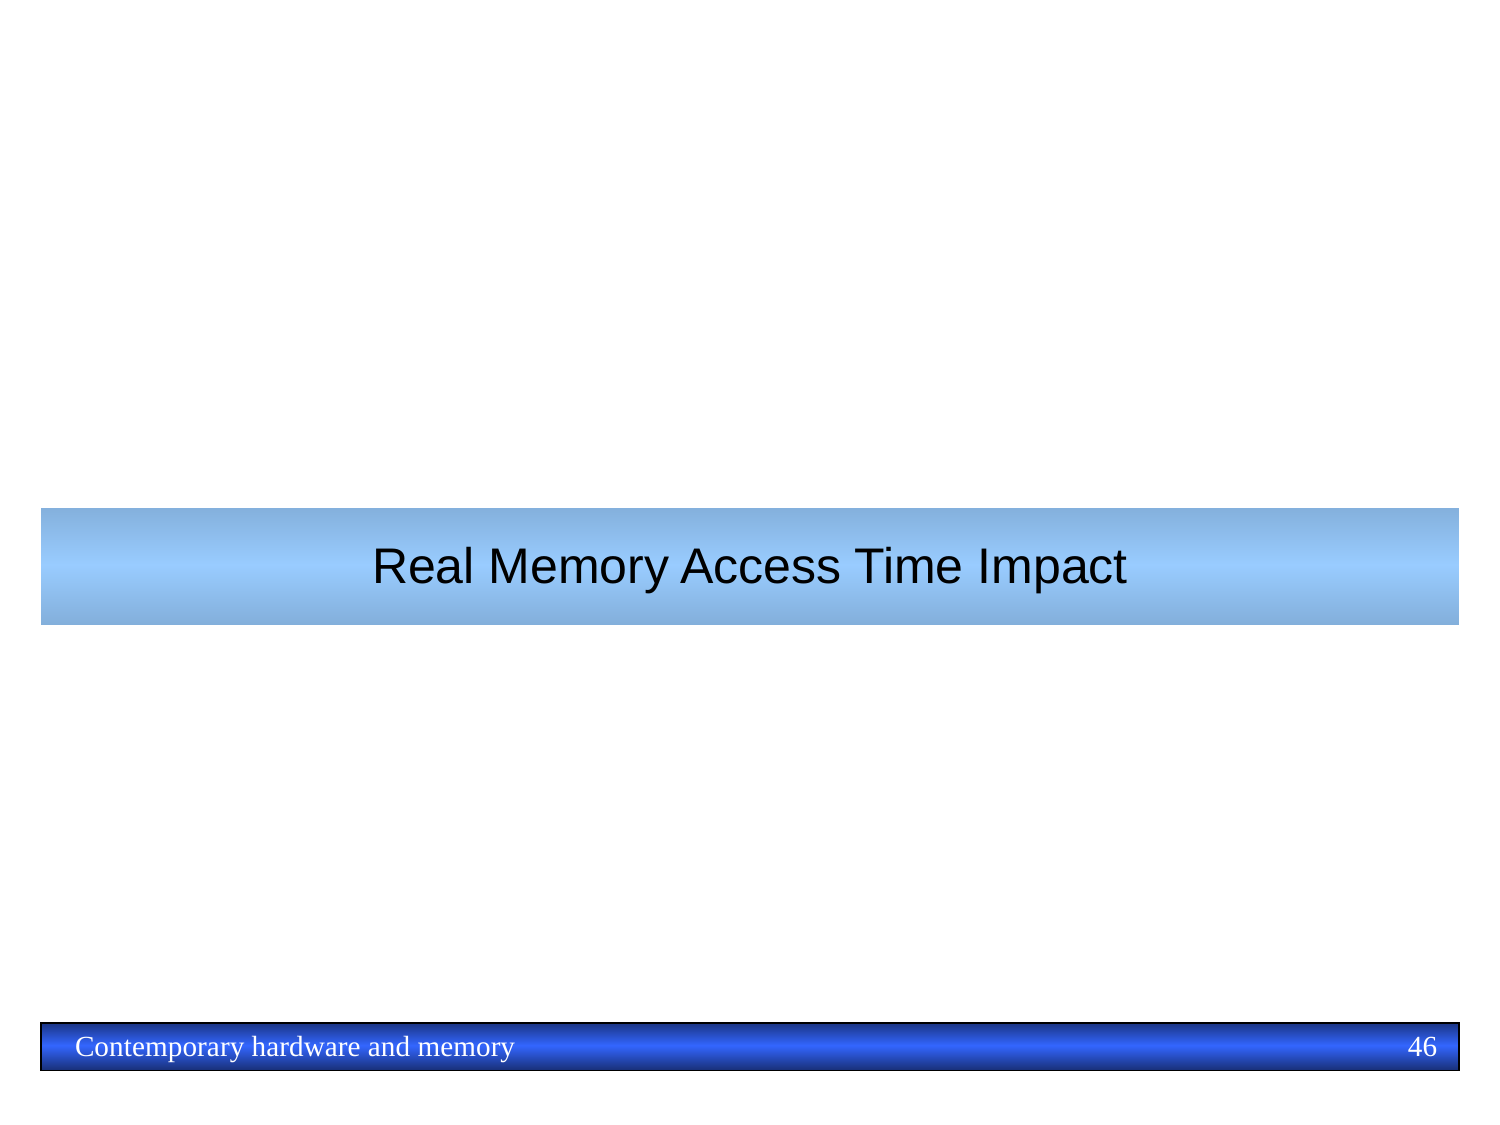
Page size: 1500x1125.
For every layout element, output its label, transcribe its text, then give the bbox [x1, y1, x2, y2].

title Real Memory Access Time Impact [41, 508, 1459, 625]
